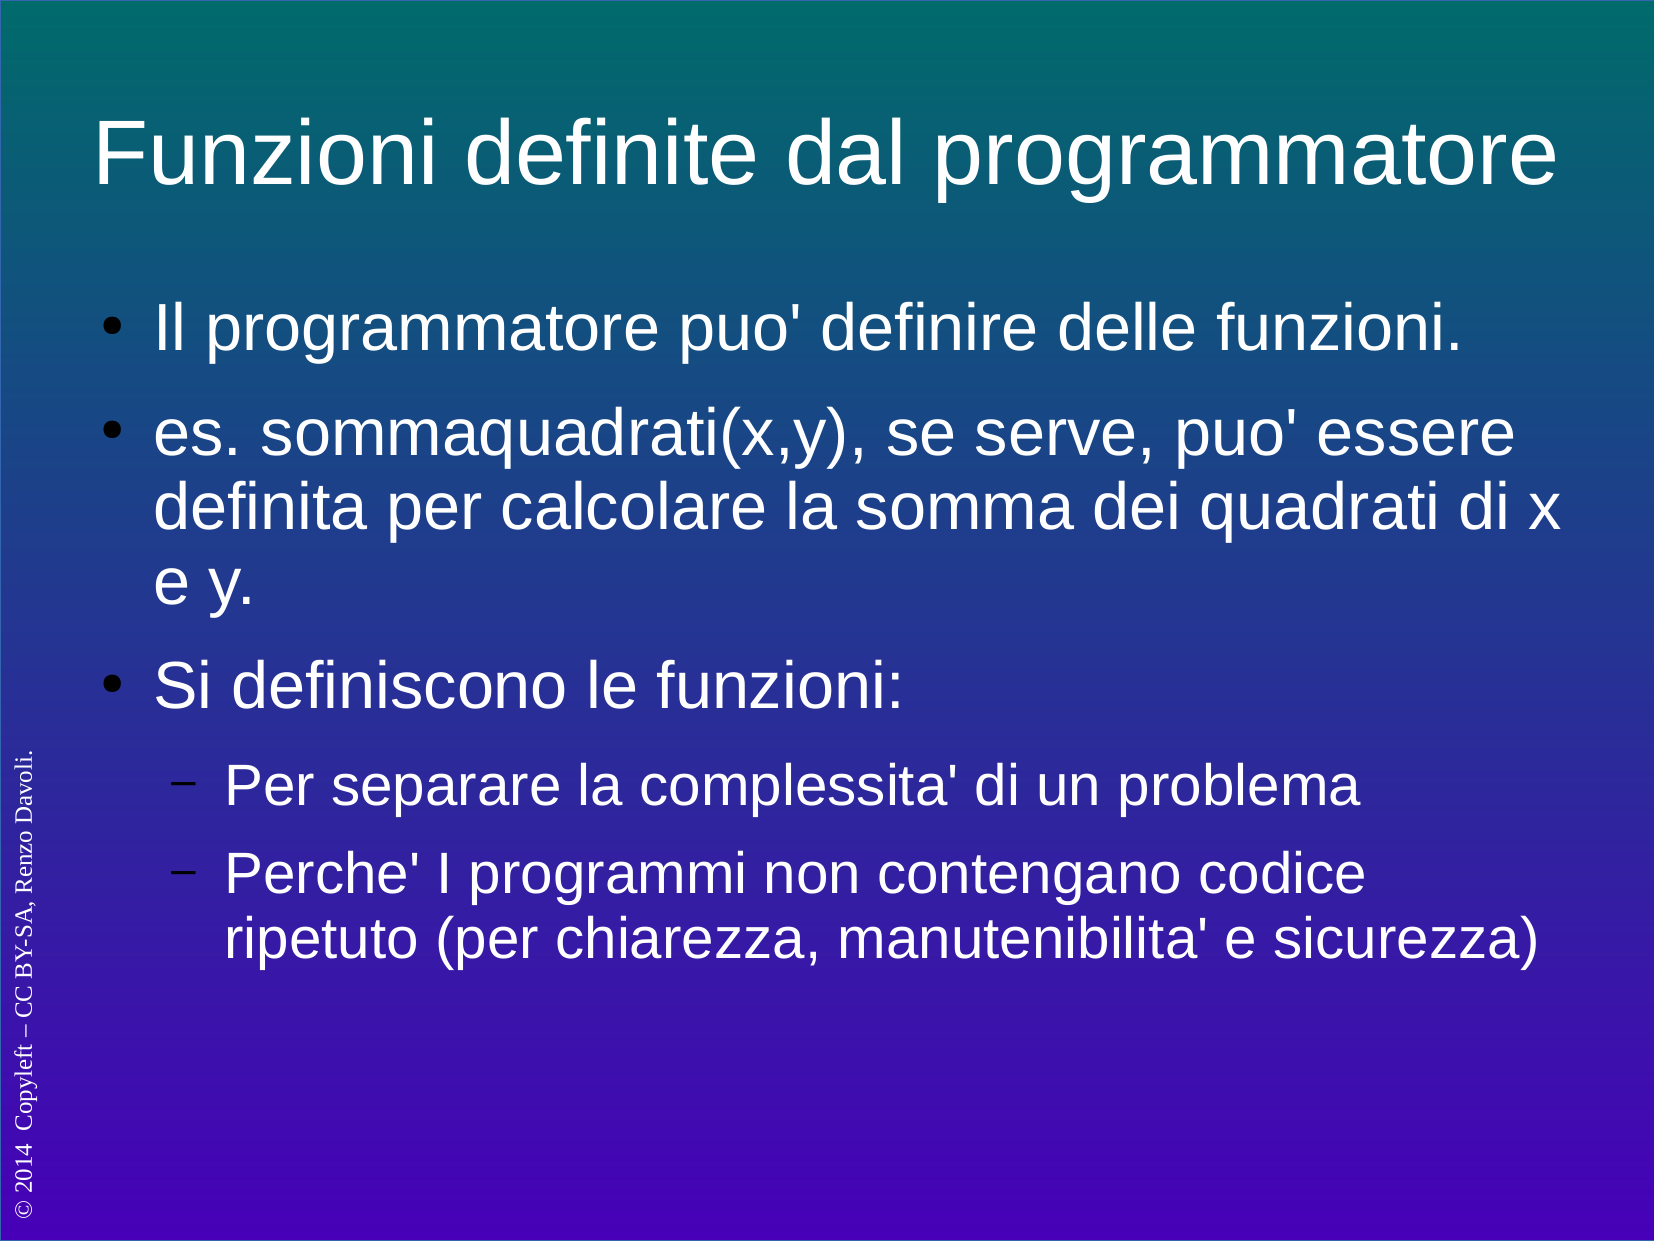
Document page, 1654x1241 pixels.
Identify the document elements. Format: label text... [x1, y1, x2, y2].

title Funzioni definite dal programmatore [82, 49, 1571, 257]
list Il programmatore puo' definire delle funzioni. es. sommaquadrati(x,y), se serve, puo' essere definita per calcolare la somma dei quadrati di x e y. Si definiscono le funzioni: Per separare la complessita' di un problema Perche' I programmi non contengano codice ripetuto (per chiarezza, manutenibilita' e sicurezza) [82, 290, 1571, 1010]
